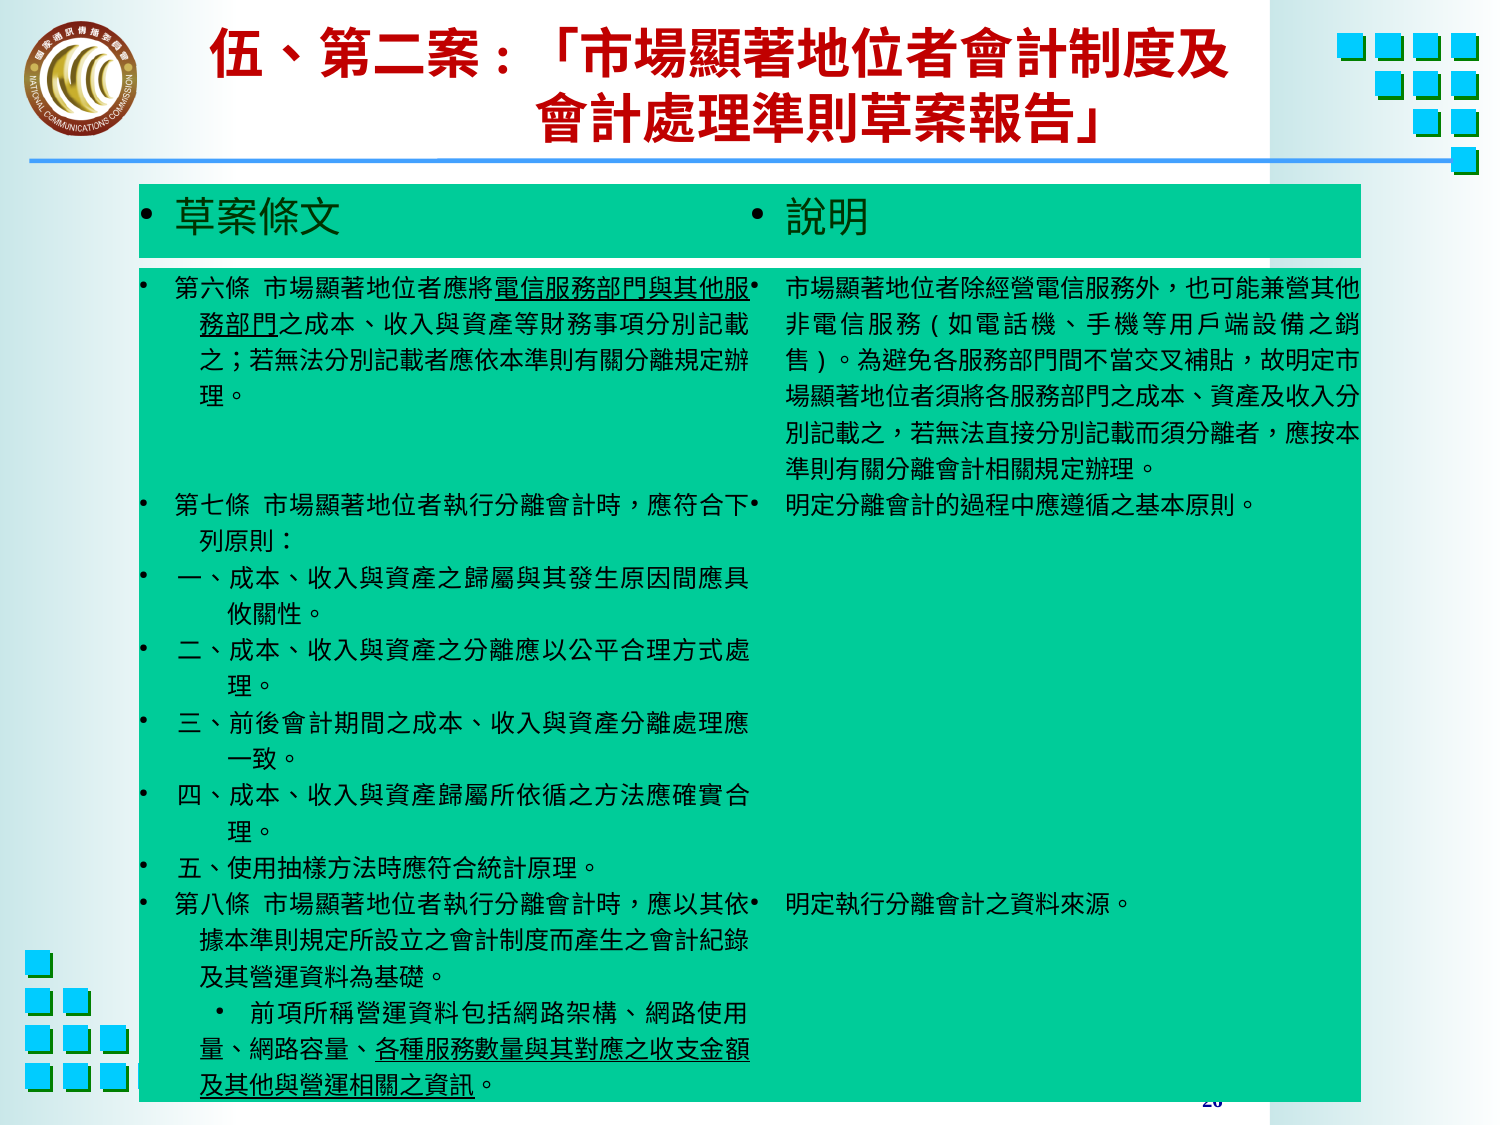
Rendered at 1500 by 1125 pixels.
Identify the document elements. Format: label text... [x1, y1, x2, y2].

table_header 說明 [750, 184, 1361, 258]
table_cell 第七條 市場顯著地位者執行分離會計時，應符合下列原則： 一、成本、收入與資產之歸屬與其發生原因間應具攸關性。 二、成本、收入與資產之分離應以公平合理方式處理。 三、前後會計期間之成本、收入與資產分離處理應一致。 四、成本、收入與資產歸屬所依循之方法應確實合理。 五、使用抽樣方法時應符合統計原理。 [139, 486, 750, 885]
table_cell 明定分離會計的過程中應遵循之基本原則。 [750, 486, 1361, 885]
table_cell 第八條 市場顯著地位者執行分離會計時，應以其依據本準則規定所設立之會計制度而產生之會計紀錄及其營運資料為基礎。 前項所稱營運資料包括網路架構、網路使用量、網路容量、各種服務數量與其對應之收支金額及其他與營運相關之資訊。 [139, 885, 750, 1102]
title 伍、第二案:「市場顯著地位者會計制度及會計處理準則草案報告」 [194, 7, 1247, 161]
table_cell 明定執行分離會計之資料來源。 [750, 885, 1361, 1102]
table_header 第六條 市場顯著地位者應將電信服務部門與其他服務部門之成本、收入與資產等財務事項分別記載之；若無法分別記載者應依本準則有關分離規定辦理。 [139, 268, 750, 486]
table_header 草案條文 [139, 184, 750, 258]
table_header 市場顯著地位者除經營電信服務外，也可能兼營其他非電信服務(如電話機、手機等用戶端設備之銷售)。為避免各服務部門間不當交叉補貼，故明定市場顯著地位者須將各服務部門之成本、資產及收入分別記載之，若無法直接分別記載而須分離者，應按本準則有關分離會計相關規定辦理。 [750, 268, 1361, 486]
